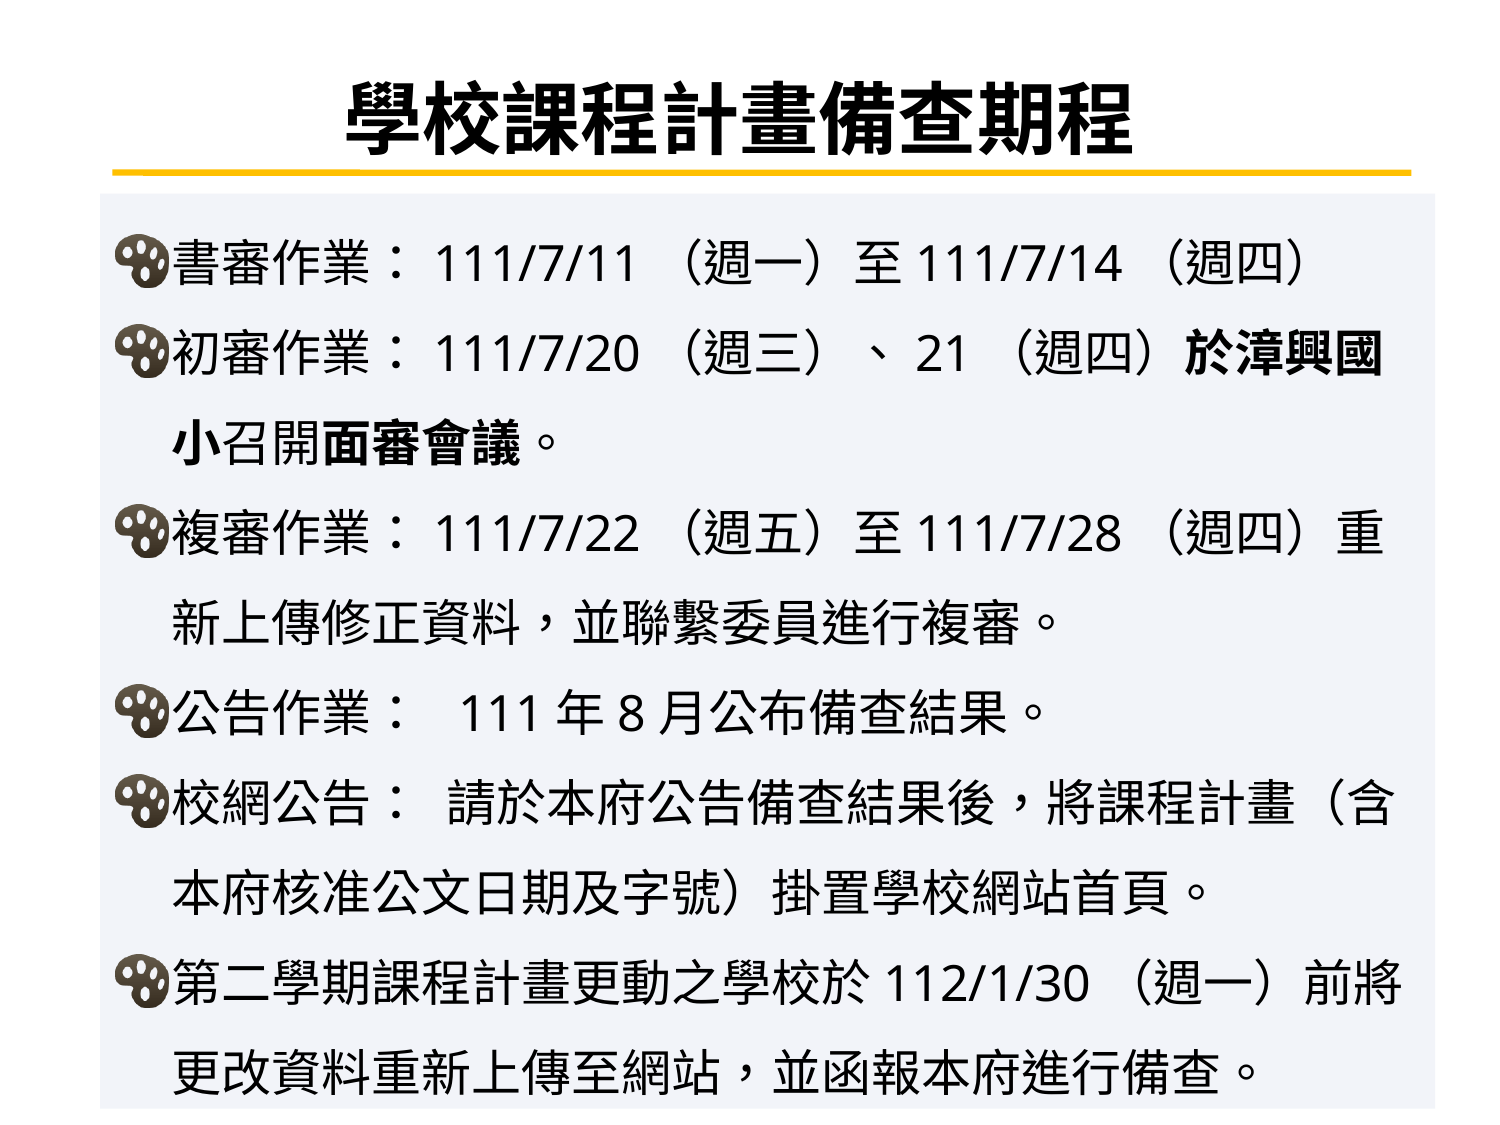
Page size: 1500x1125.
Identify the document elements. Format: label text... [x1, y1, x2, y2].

text_box 書審作業：111/7/11（週一）至111/7/14（週四） 初審作業：111/7/20（週三）、21（週四）於漳興國小召開面審會議。 複審作業：111/7/22（週五）至111/7/28（週四）重新上傳修正資料，並聯繫委員進行複審。 公告作業： 111年8月公布備查結果。 校網公告： 請於本府公告備查結果後，將課程計畫（含本府核准公文日期及字號）掛置學校網站首頁。 第二學期課程計畫更動之學校於112/1/30（週一）前將更改資料重新上傳至網站，並函報本府進行備查。 [100, 193, 1436, 1109]
picture [115, 774, 169, 828]
text_box 學校課程計畫備查期程 [328, 61, 1151, 172]
picture [115, 504, 169, 558]
picture [115, 324, 169, 378]
picture [115, 684, 169, 738]
picture [115, 234, 169, 288]
picture [115, 954, 169, 1008]
